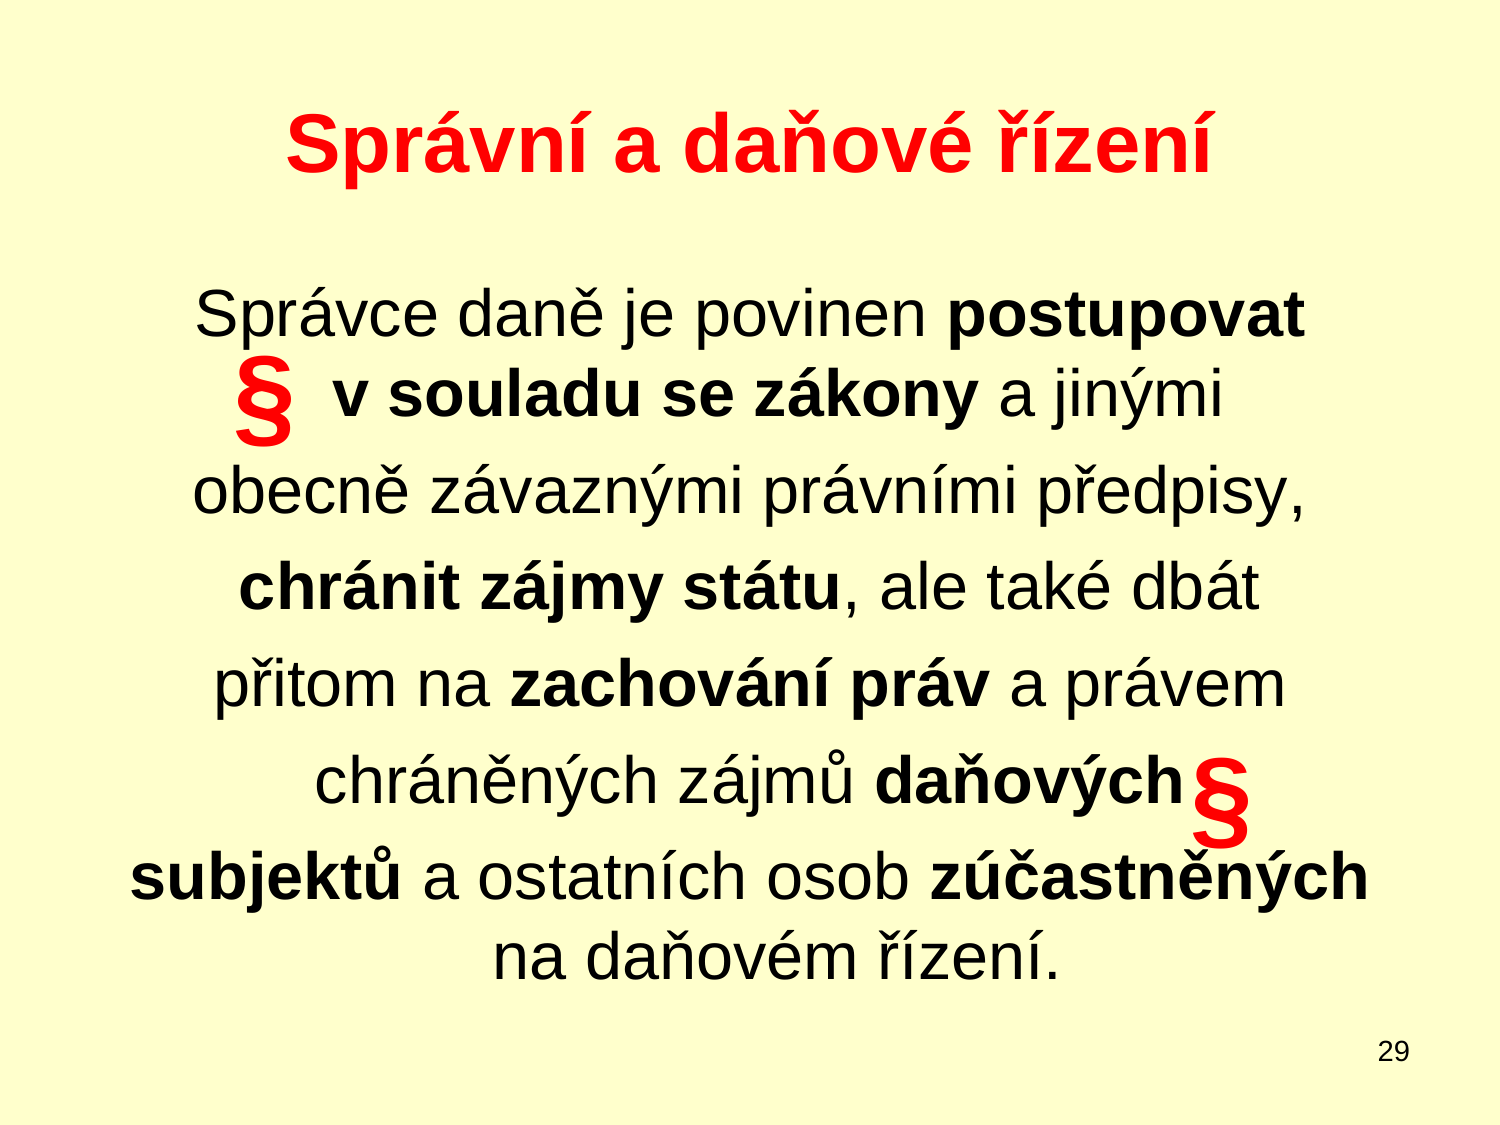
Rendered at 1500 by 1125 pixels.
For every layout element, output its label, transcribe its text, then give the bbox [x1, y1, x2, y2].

text_box <číslo> [1074, 1024, 1426, 1103]
text_box § [1175, 716, 1282, 867]
list Správce daně je povinen postupovat v souladu se zákony a jinými obecně závaznými právními předpisy, chránit zájmy státu, ale také dbát přitom na zachování práv a právem chráněných zájmů daňových subjektů a ostatních osob zúčastněných na daňovém řízení. [75, 262, 1426, 1098]
text_box § [218, 314, 325, 465]
title Správní a daňové řízení [75, 45, 1426, 233]
